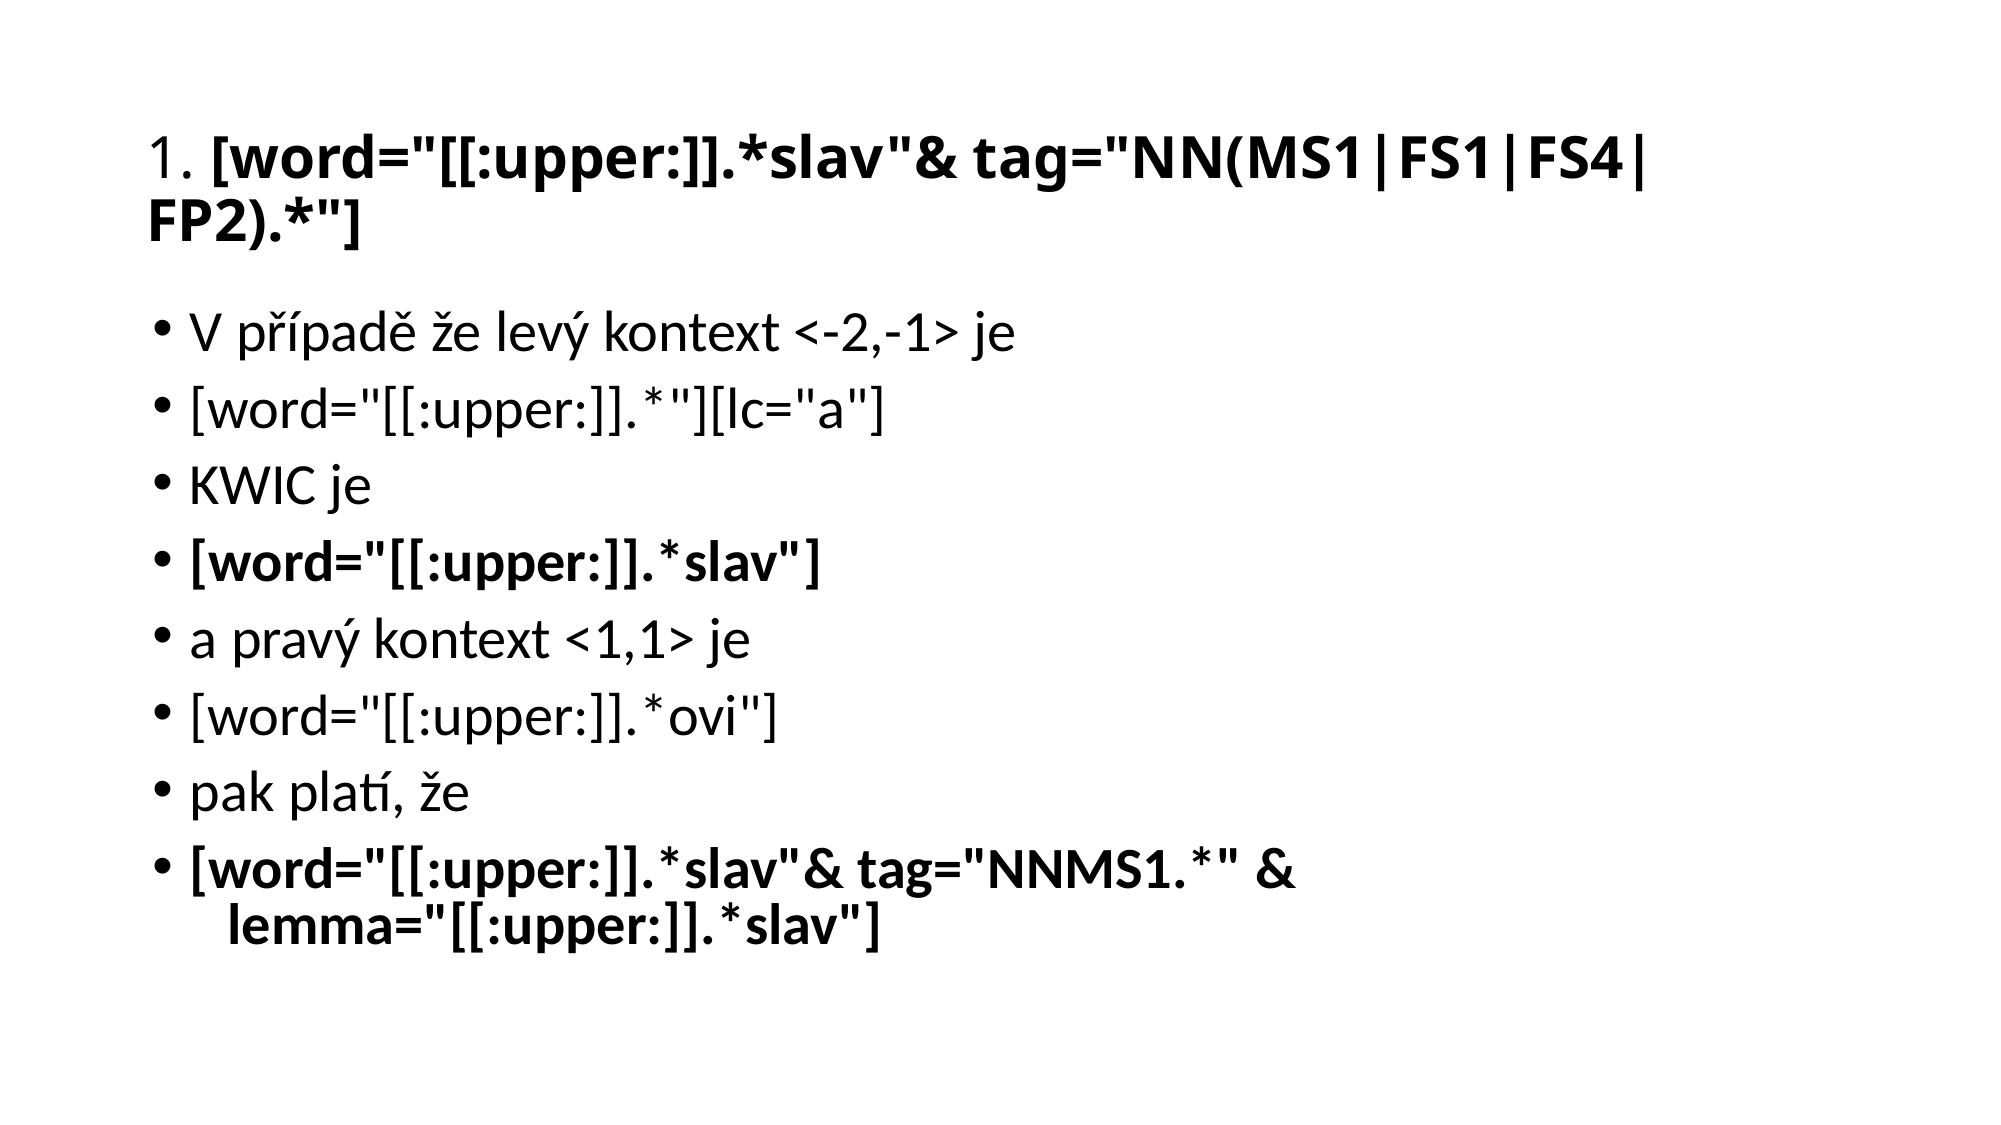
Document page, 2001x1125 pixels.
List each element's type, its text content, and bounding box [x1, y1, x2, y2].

title 1. [word="[[:upper:]].*slav"& tag="NN(MS1|FS1|FS4|FP2).*"] [131, 82, 1857, 300]
list V případě že levý kontext <-2,-1> je [word="[[:upper:]].*"][lc="a"] KWIC je [word="[[:upper:]].*slav"] a pravý kontext <1,1> je [word="[[:upper:]].*ovi"] pak platí, že [word="[[:upper:]].*slav"& tag="NNMS1.*" & lemma="[[:upper:]].*slav"] [137, 299, 1863, 1014]
